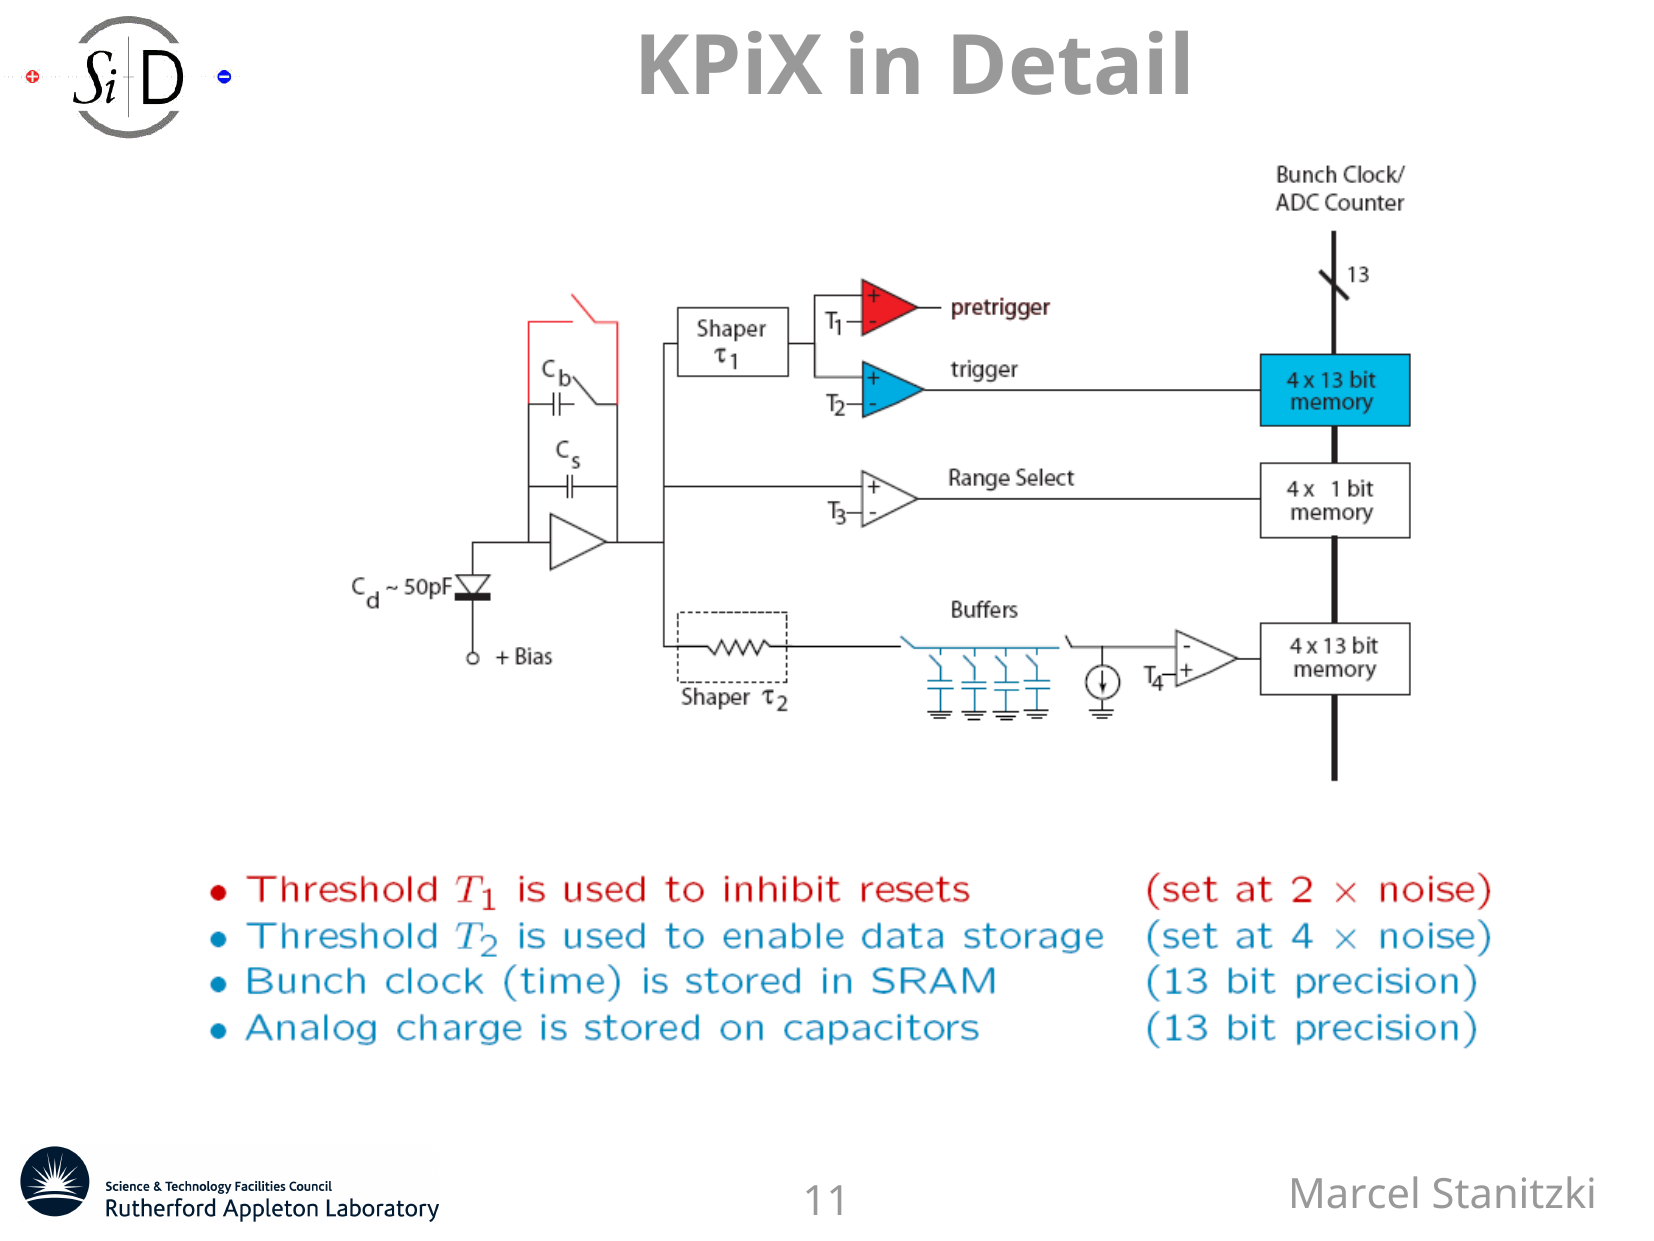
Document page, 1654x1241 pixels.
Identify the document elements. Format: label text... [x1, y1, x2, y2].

picture [138, 155, 1512, 1078]
picture [19, 1145, 439, 1222]
title KPiX in Detail [250, 5, 1580, 119]
picture [0, 0, 256, 154]
